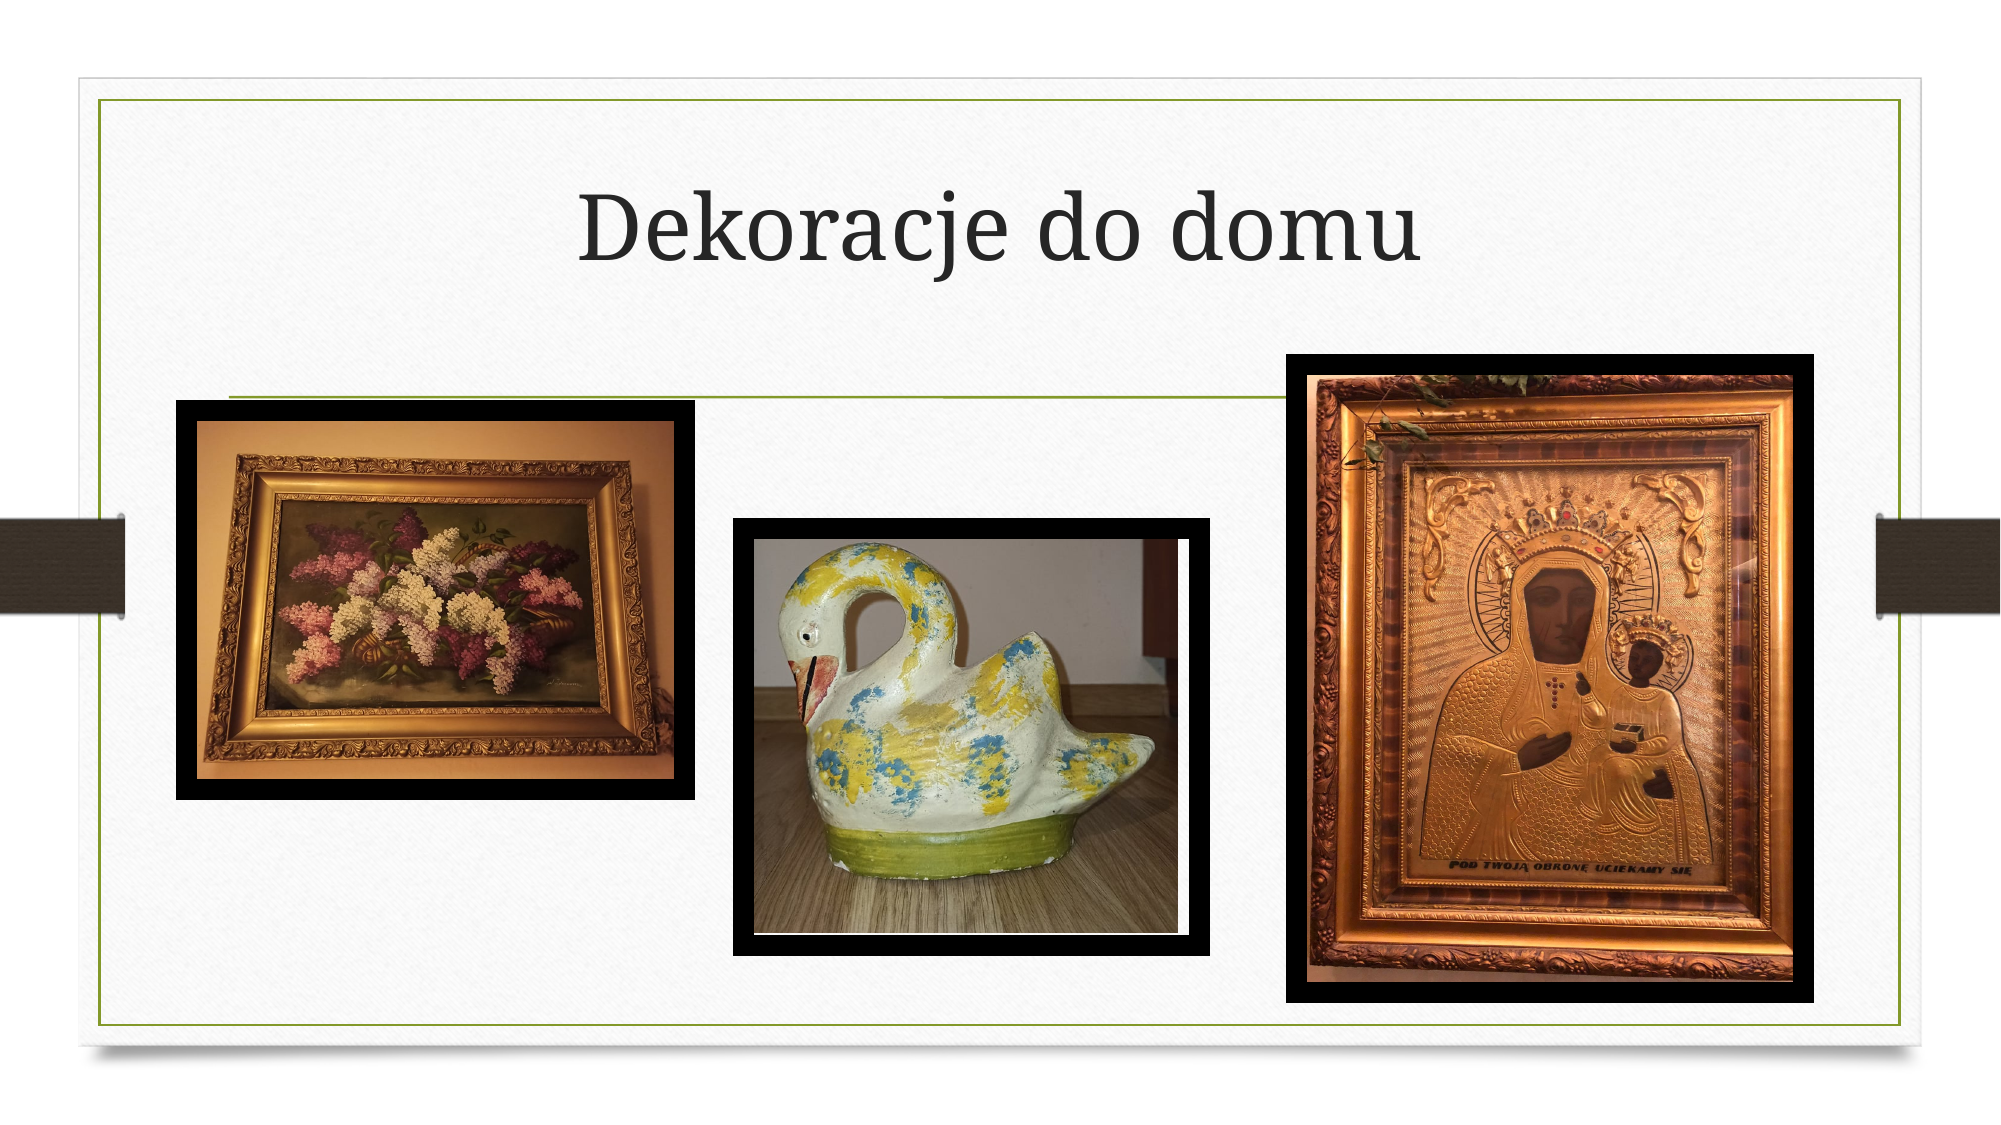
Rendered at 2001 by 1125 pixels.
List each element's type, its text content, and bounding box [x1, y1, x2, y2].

title Dekoracje do domu [212, 161, 1788, 375]
picture [753, 539, 1190, 935]
picture [1306, 375, 1794, 983]
picture [197, 421, 674, 780]
